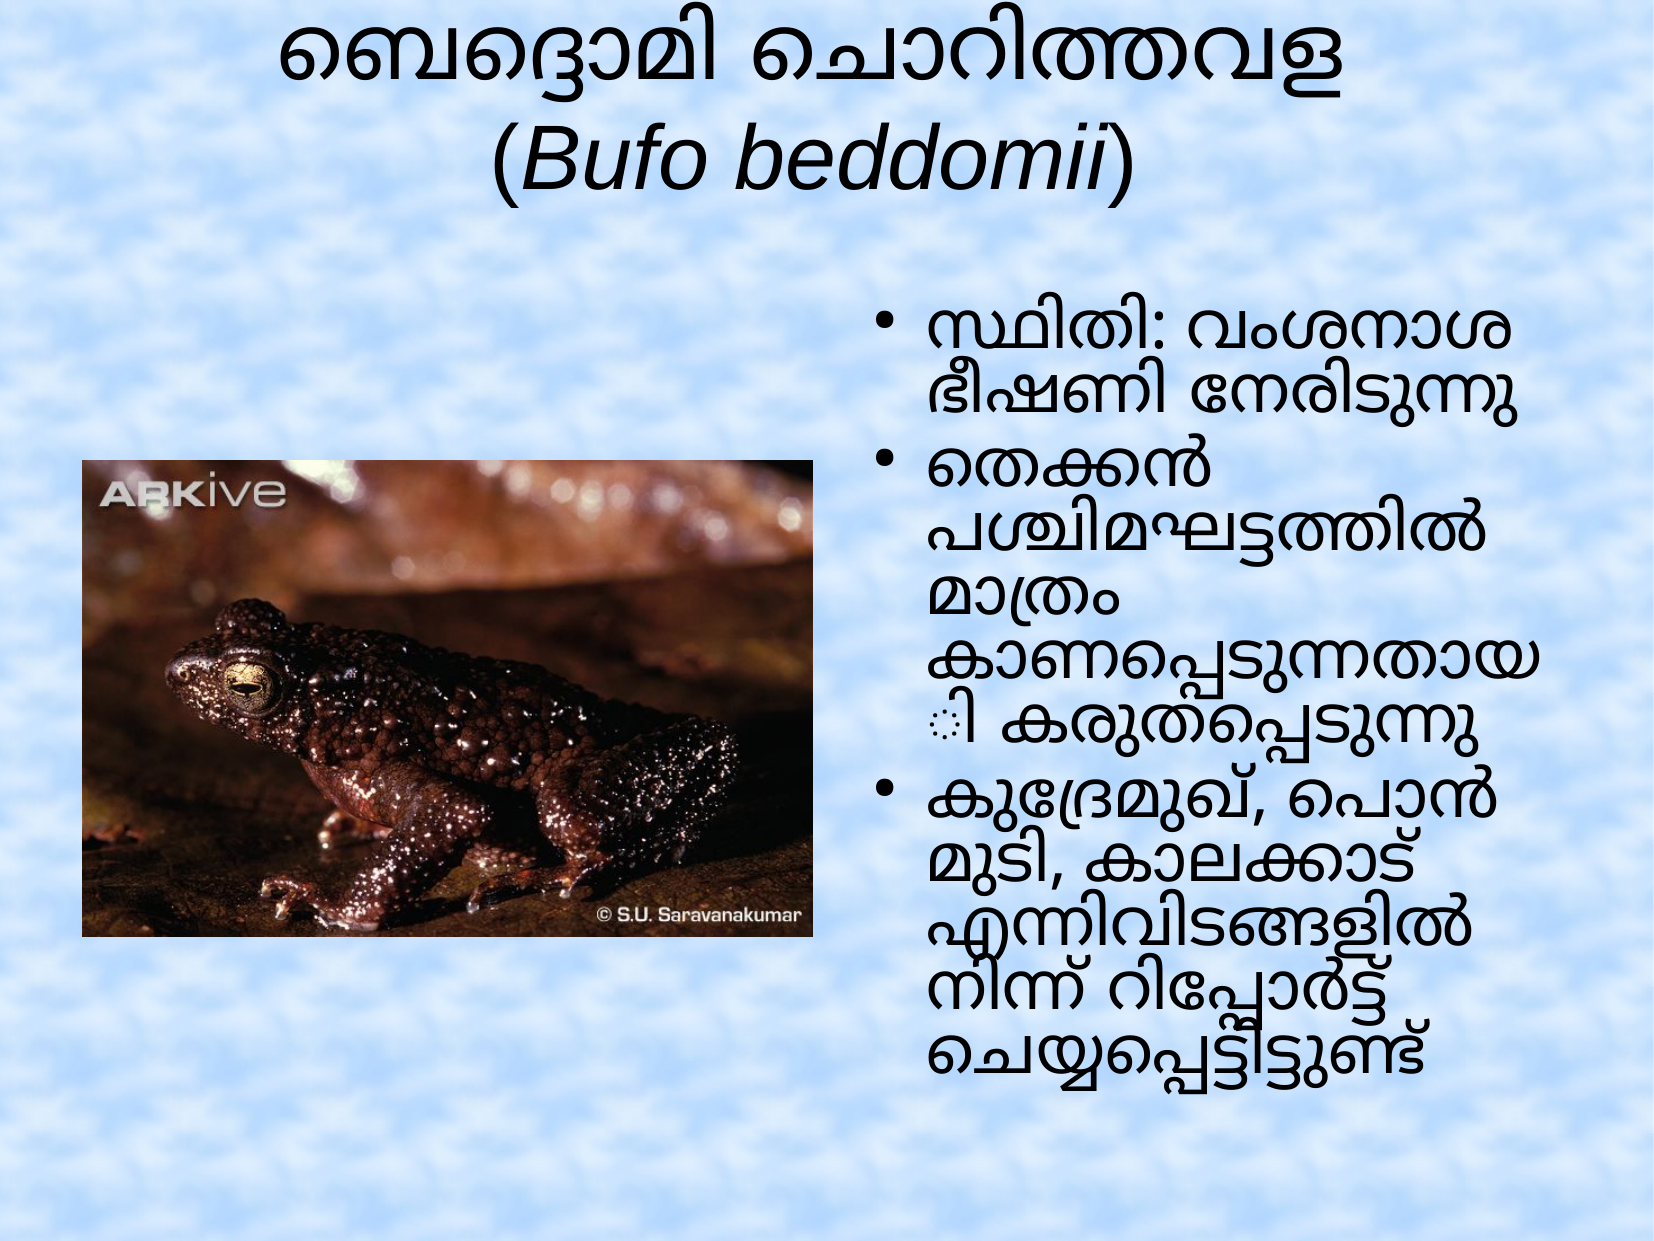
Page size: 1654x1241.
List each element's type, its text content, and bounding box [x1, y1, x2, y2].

list സ്ഥിതി: വംശനാശ ഭീഷണി നേരിടുന്നു തെക്കന്‍ പശ്ചിമഘട്ടത്തില്‍ മാത്രം കാണപ്പെടുന്നതായി കരുതപ്പെടുന്നു കുദ്രേമുഖ്, പൊന്‍മുടി, കാലക്കാട് എന്നിവിടങ്ങളില്‍ നിന്ന് റിപ്പോര്‍ട്ട് ചെയ്യപ്പെ‍‍ട്ടിട്ടുണ്ട് [840, 289, 1571, 1108]
picture [0, 0, 1654, 1241]
title ബെദ്ദൊമി ചൊറിത്തവള (Bufo beddomii) [82, 0, 1571, 326]
